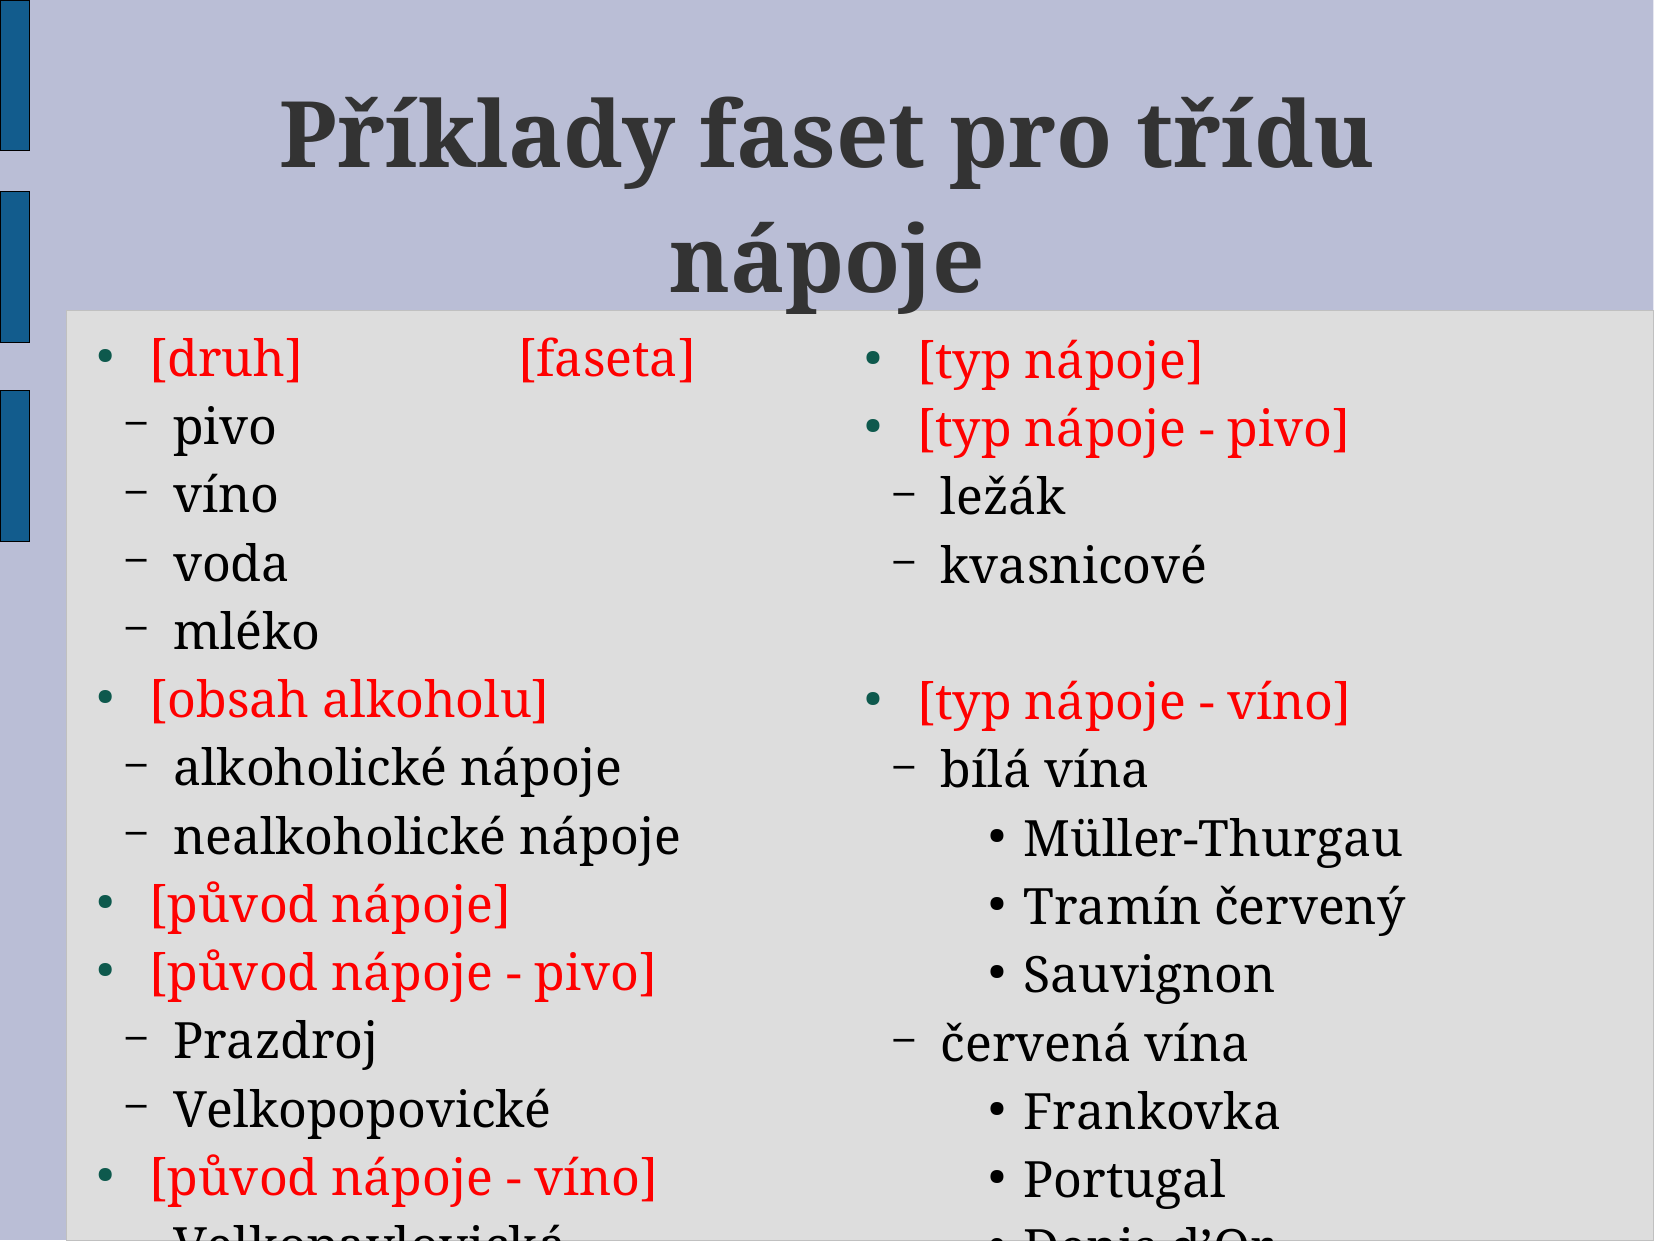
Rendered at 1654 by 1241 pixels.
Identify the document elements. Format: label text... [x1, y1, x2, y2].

list [druh] [faseta] pivo víno voda mléko [obsah alkoholu] alkoholické nápoje nealkoholické nápoje [původ nápoje] [původ nápoje - pivo] Prazdroj Velkopopovické [původ nápoje - víno] Velkopavlovická podoblast Mělnická podoblast Litoměřická podoblast [78, 322, 798, 1241]
title Příklady faset pro třídu nápoje [121, 90, 1534, 299]
list [typ nápoje] [typ nápoje - pivo] ležák kvasnicové [typ nápoje - víno] bílá vína Müller-Thurgau Tramín červený Sauvignon červená vína Frankovka Portugal Denis d’Or [846, 324, 1536, 1177]
